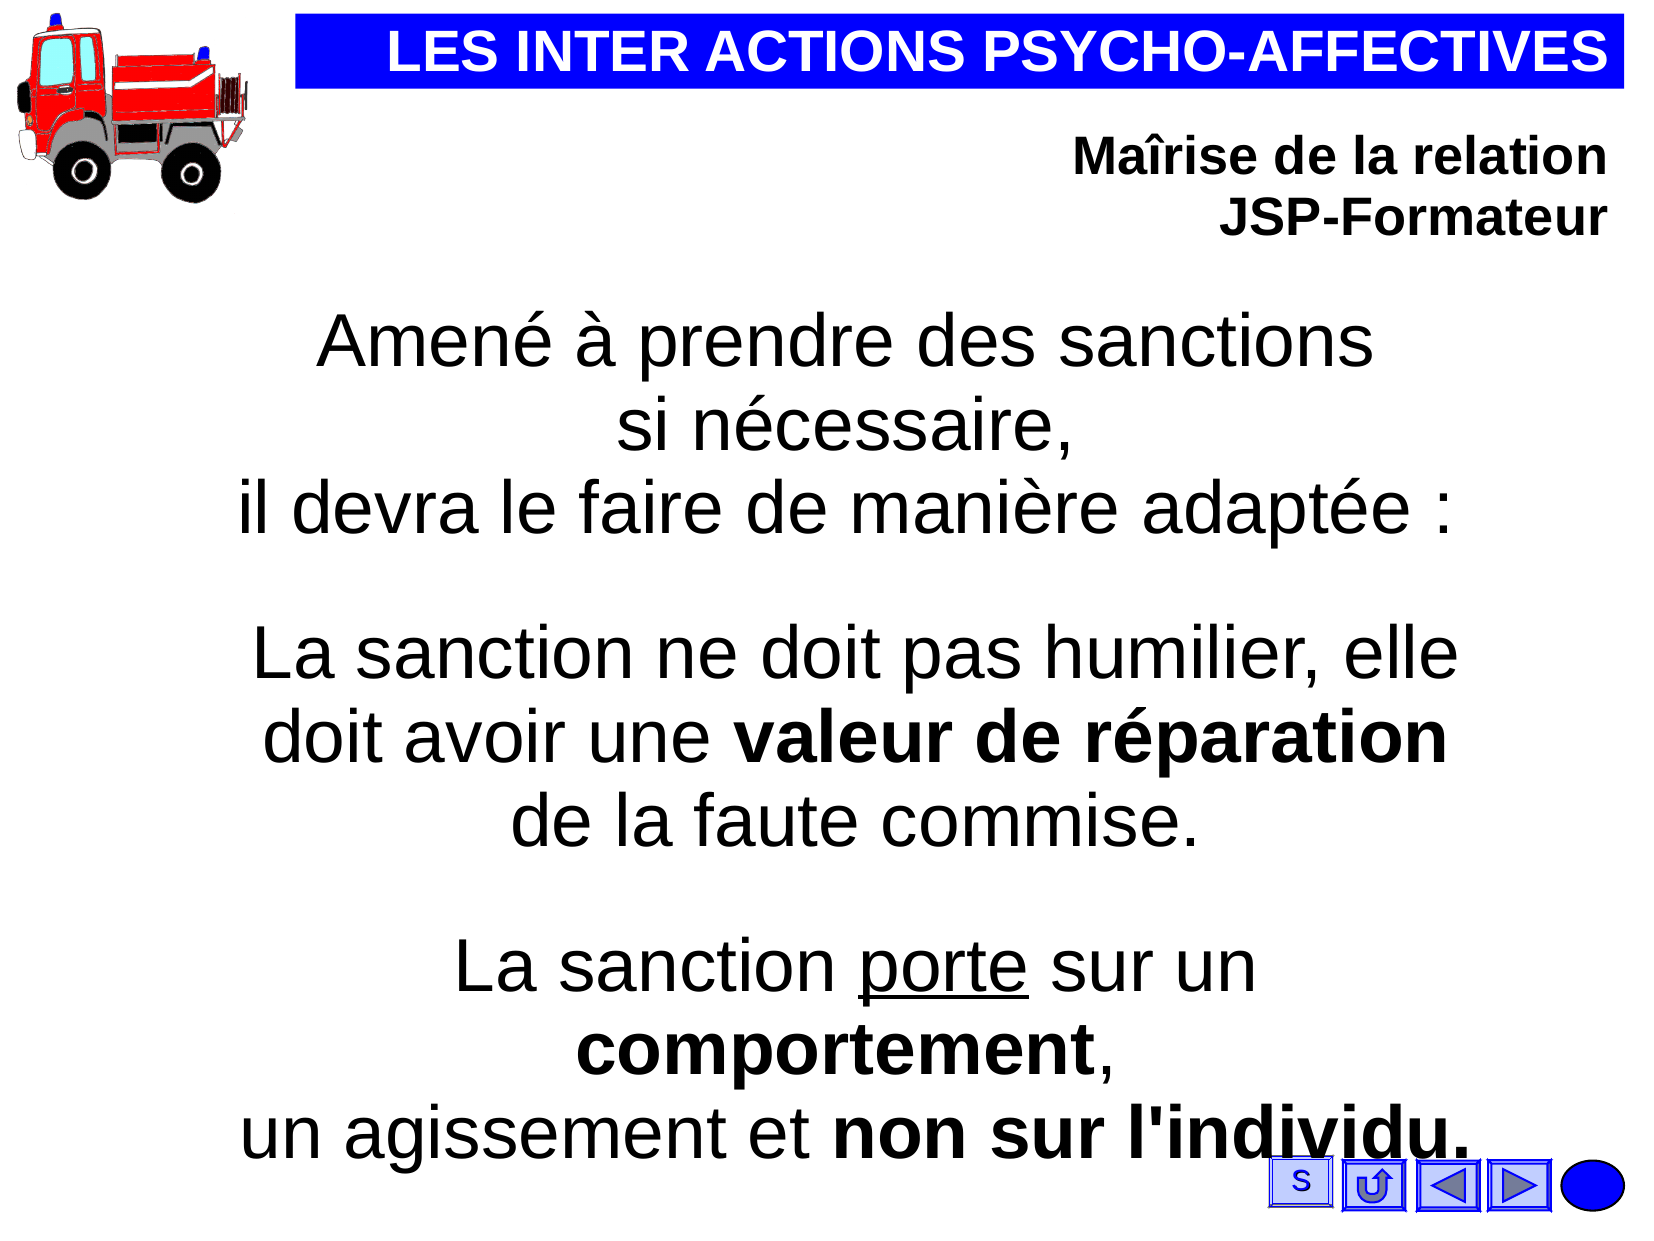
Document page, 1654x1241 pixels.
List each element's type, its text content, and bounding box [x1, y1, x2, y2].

text_box Maîrise de la relation JSP-Formateur [1056, 118, 1624, 311]
text_box LES INTER ACTIONS PSYCHO-AFFECTIVES [295, 13, 1625, 89]
text_box Amené à prendre des sanctions si nécessaire, il devra le faire de manière adaptée : La sanction ne doit pas humilier, elle doit avoir une valeur de réparation de la faute commise. La sanction porte sur un comportement, un agissement et non sur l'individu. [206, 206, 1506, 1183]
picture [8, 8, 257, 216]
text_box [1561, 1160, 1625, 1211]
